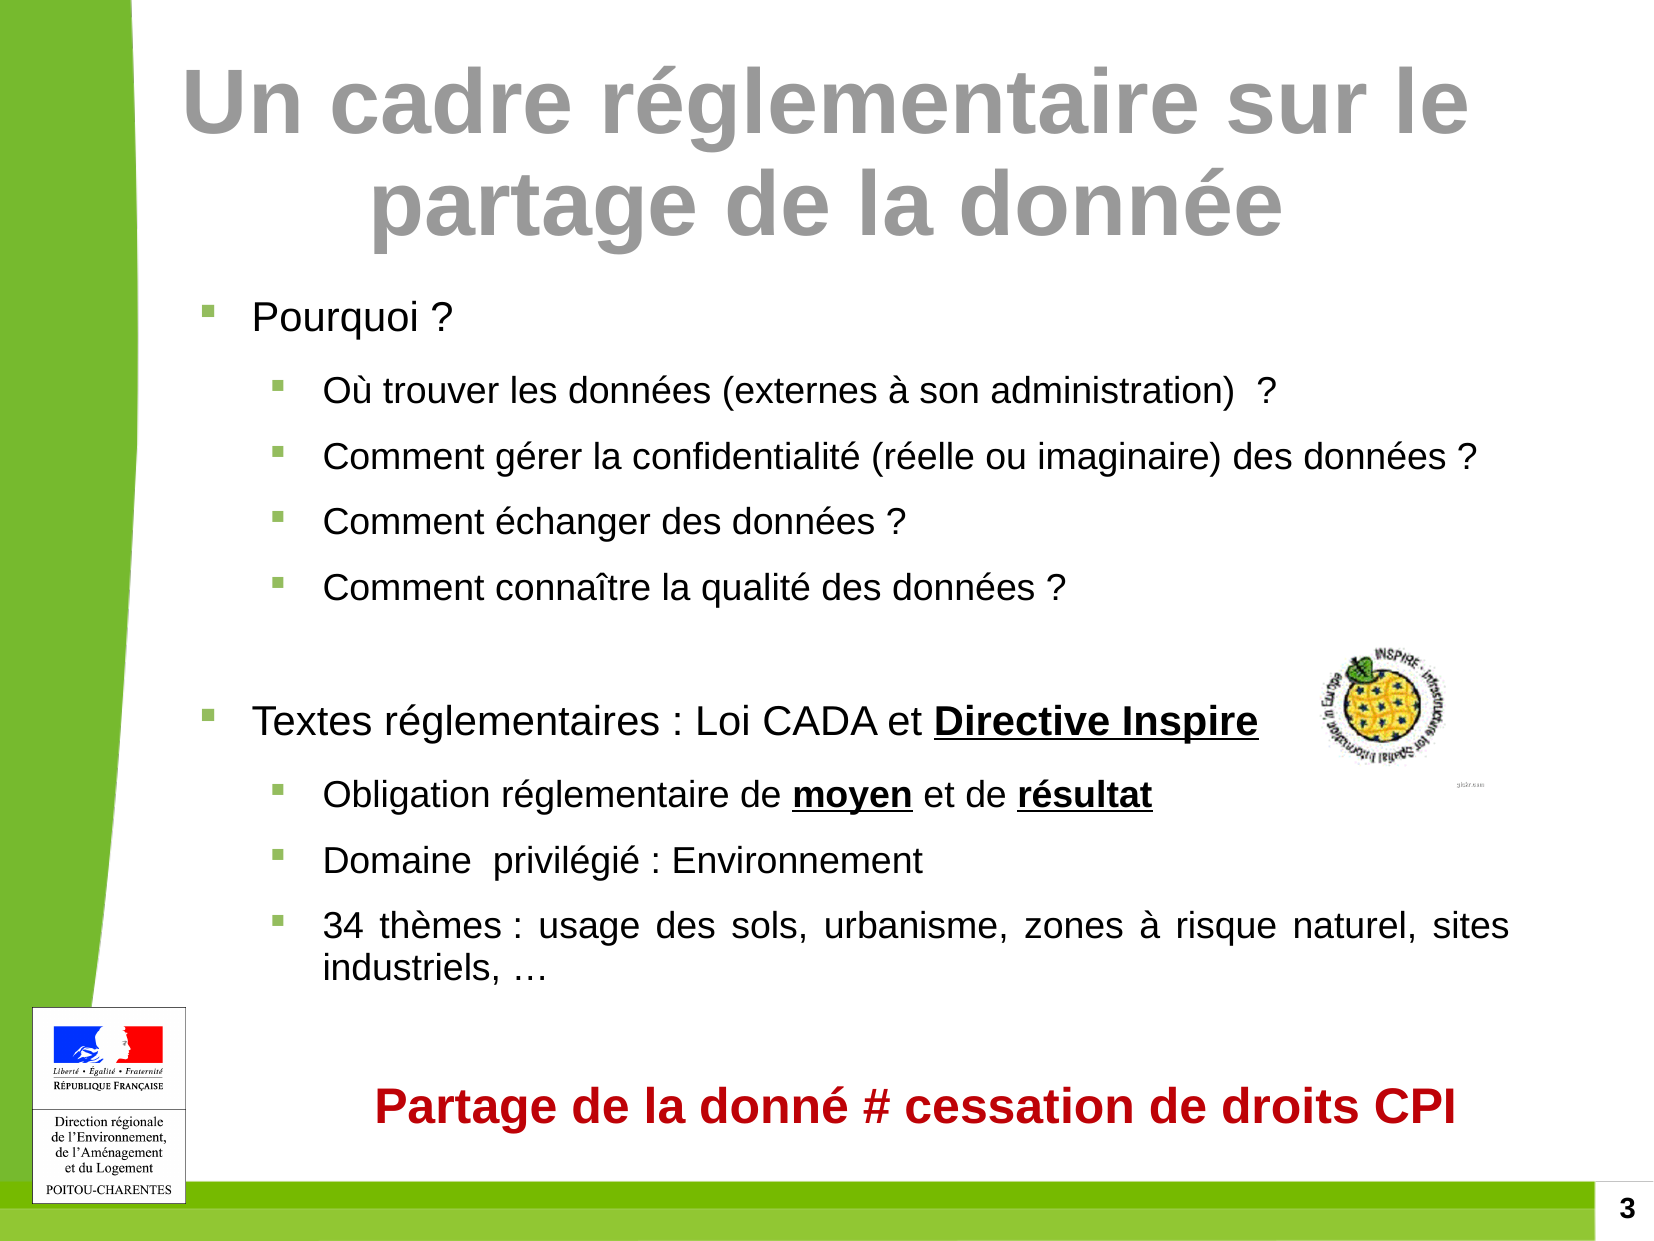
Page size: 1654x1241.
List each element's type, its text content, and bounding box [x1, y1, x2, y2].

list Pourquoi ? Où trouver les données (externes à son administration) ? Comment gérer la confidentialité (réelle ou imaginaire) des données ? Comment échanger des données ? Comment connaître la qualité des données ? Textes réglementaires : Loi CADA et Directive Inspire Obligation réglementaire de moyen et de résultat Domaine privilégié : Environnement 34 thèmes : usage des sols, urbanisme, zones à risque naturel, sites industriels, … Partage de la donné # cessation de droits CPI [180, 293, 1511, 1157]
picture [0, 0, 1654, 1241]
title Un cadre réglementaire sur le partage de la donnée [82, 49, 1571, 257]
